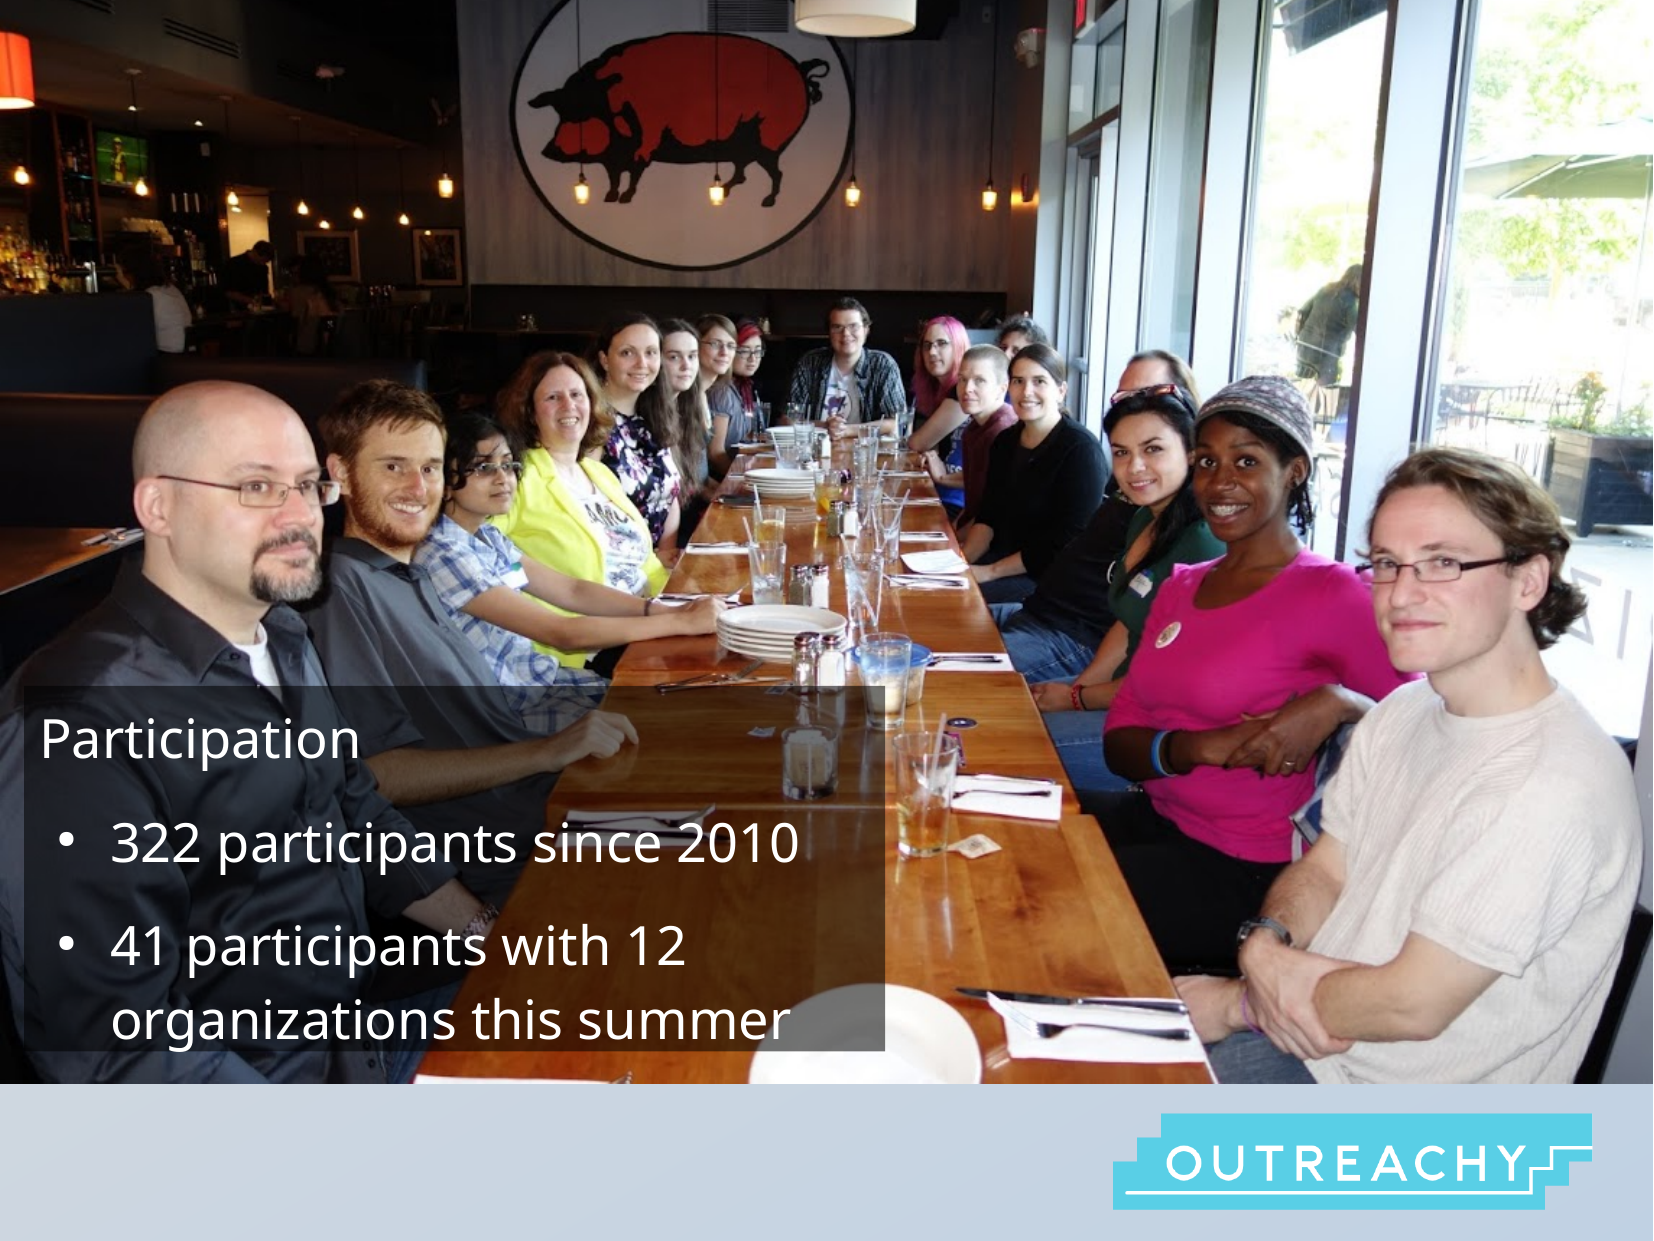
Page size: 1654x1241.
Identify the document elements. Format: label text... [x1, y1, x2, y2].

picture [0, 0, 1653, 1084]
list Participation 322 participants since 2010 41 participants with 12 organizations this summer [24, 685, 886, 1052]
picture [1112, 1112, 1593, 1210]
